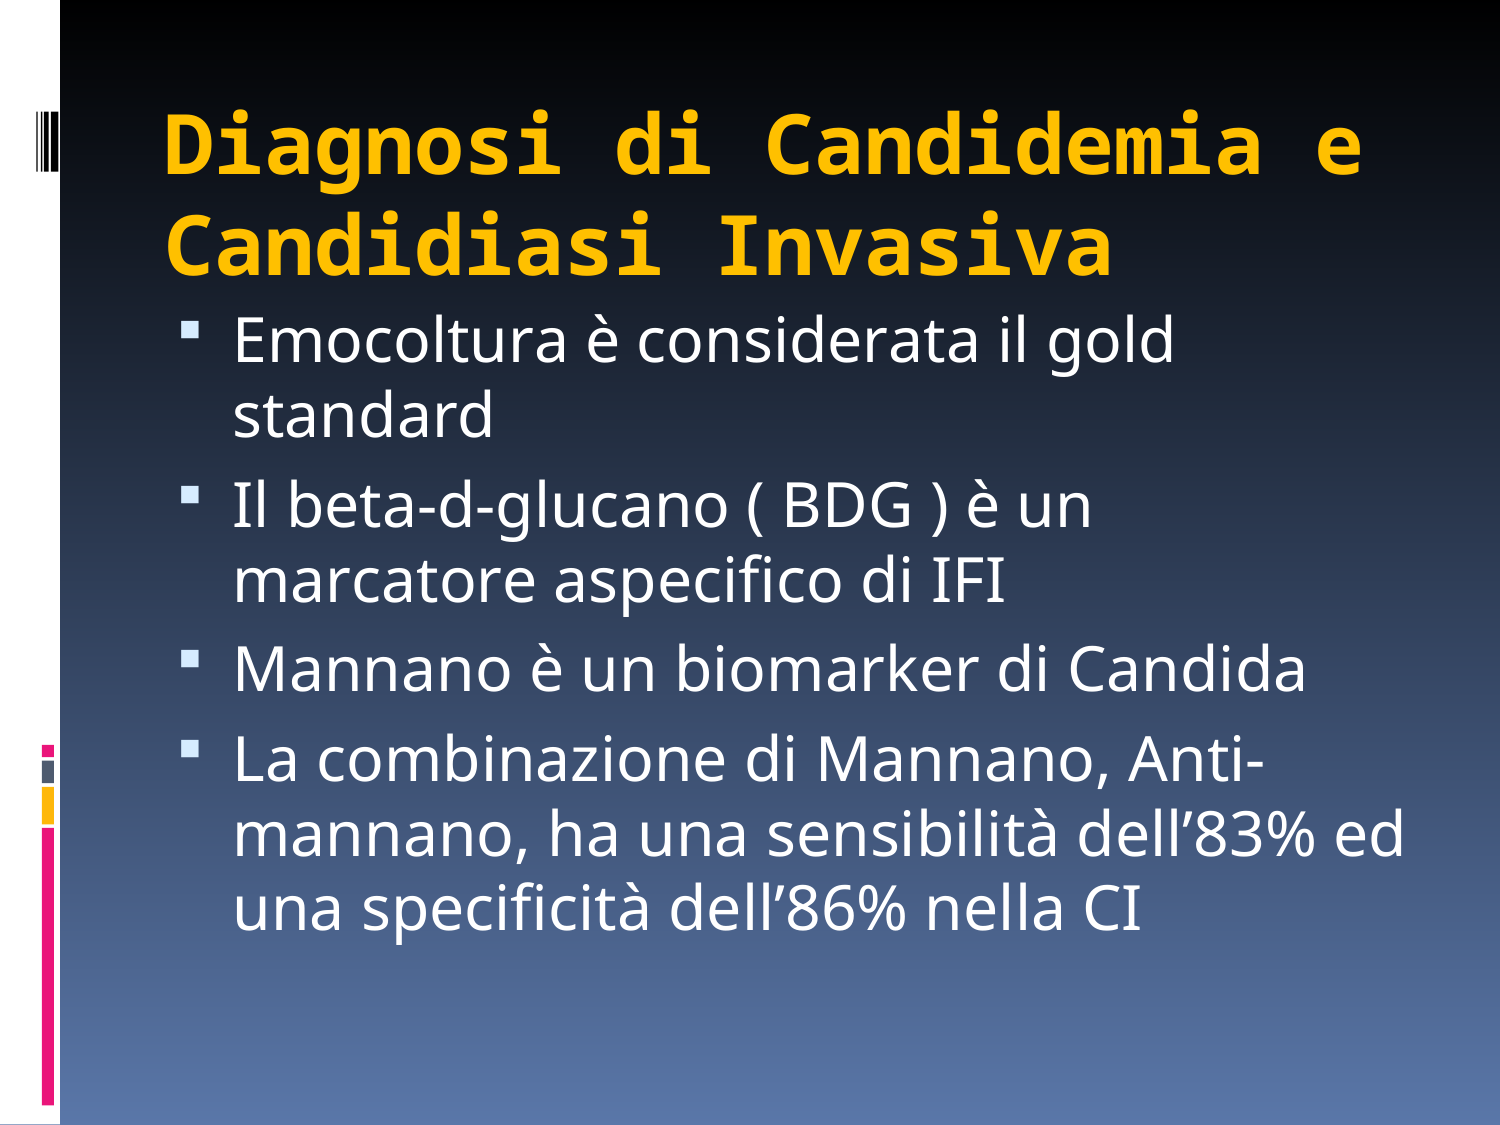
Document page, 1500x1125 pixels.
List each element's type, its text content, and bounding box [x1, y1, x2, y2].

title Diagnosi di Candidemia e Candidiasi Invasiva [150, 84, 1426, 235]
list Emocoltura è considerata il gold standard Il beta-d-glucano ( BDG ) è un marcatore aspecifico di IFI Mannano è un biomarker di Candida La combinazione di Mannano, Anti-mannano, ha una sensibilità dell’83% ed una specificità dell’86% nella CI [150, 292, 1426, 1043]
